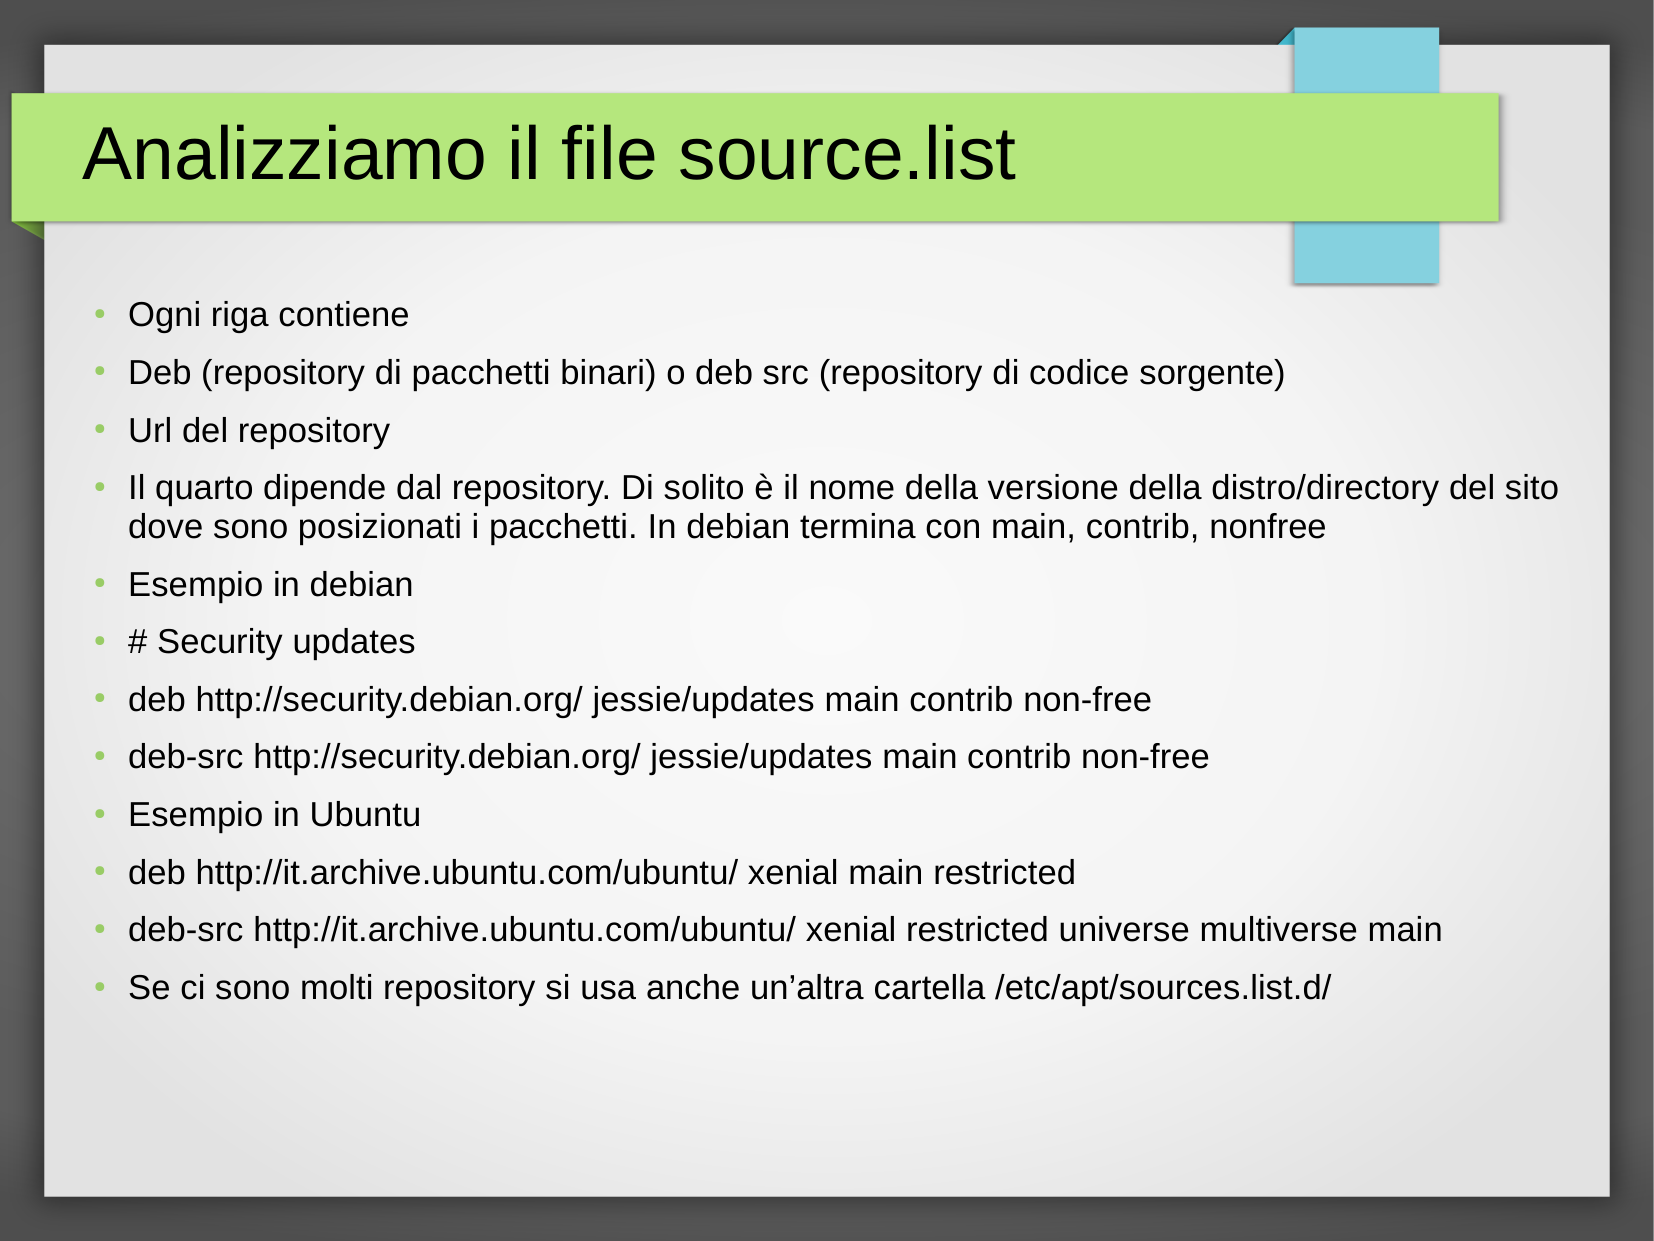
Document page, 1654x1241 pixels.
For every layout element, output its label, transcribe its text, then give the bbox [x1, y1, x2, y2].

title Analizziamo il file source.list [82, 94, 1264, 213]
list Ogni riga contiene Deb (repository di pacchetti binari) o deb src (repository di codice sorgente) Url del repository Il quarto dipende dal repository. Di solito è il nome della versione della distro/directory del sito dove sono posizionati i pacchetti. In debian termina con main, contrib, nonfree Esempio in debian # Security updates deb http://security.debian.org/ jessie/updates main contrib non-free deb-src http://security.debian.org/ jessie/updates main contrib non-free Esempio in Ubuntu deb http://it.archive.ubuntu.com/ubuntu/ xenial main restricted deb-src http://it.archive.ubuntu.com/ubuntu/ xenial restricted universe multiverse main Se ci sono molti repository si usa anche un’altra cartella /etc/apt/sources.list.d/ [82, 295, 1571, 1015]
picture [0, 0, 1654, 1241]
